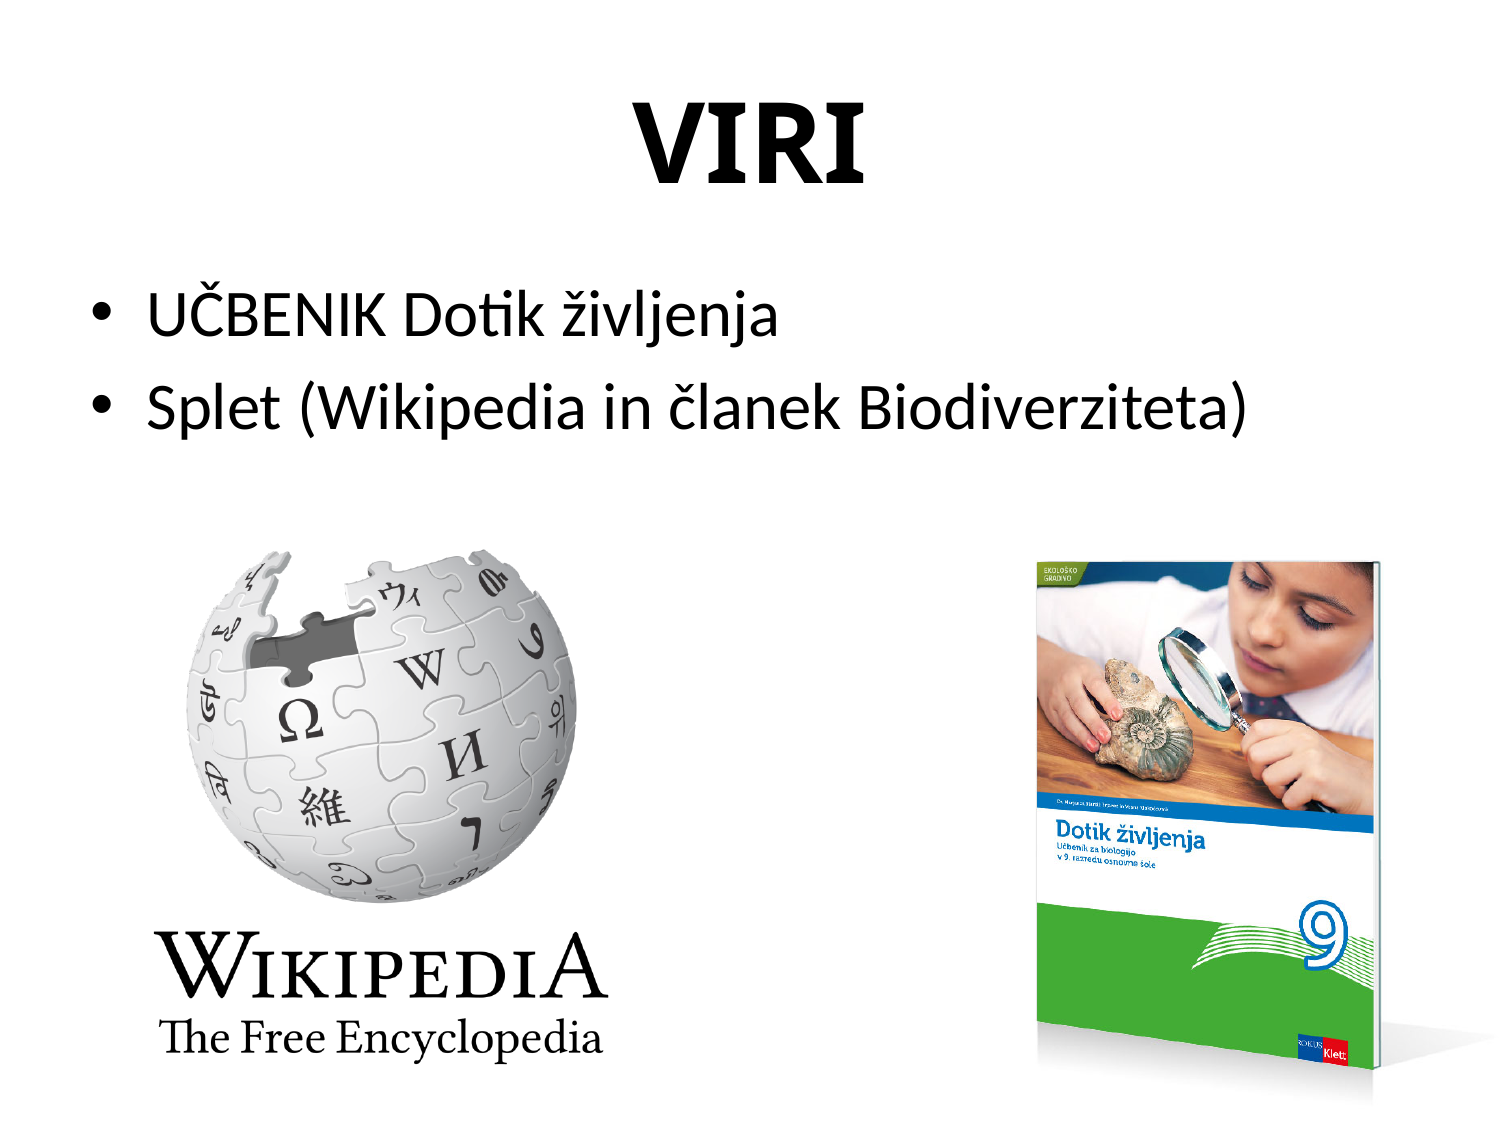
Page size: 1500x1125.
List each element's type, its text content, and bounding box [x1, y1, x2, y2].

picture [123, 491, 639, 1083]
list UČBENIK Dotik življenja Splet (Wikipedia in članek Biodiverziteta) [75, 262, 1425, 1005]
title VIRI [75, 45, 1425, 233]
picture [1015, 534, 1500, 1125]
